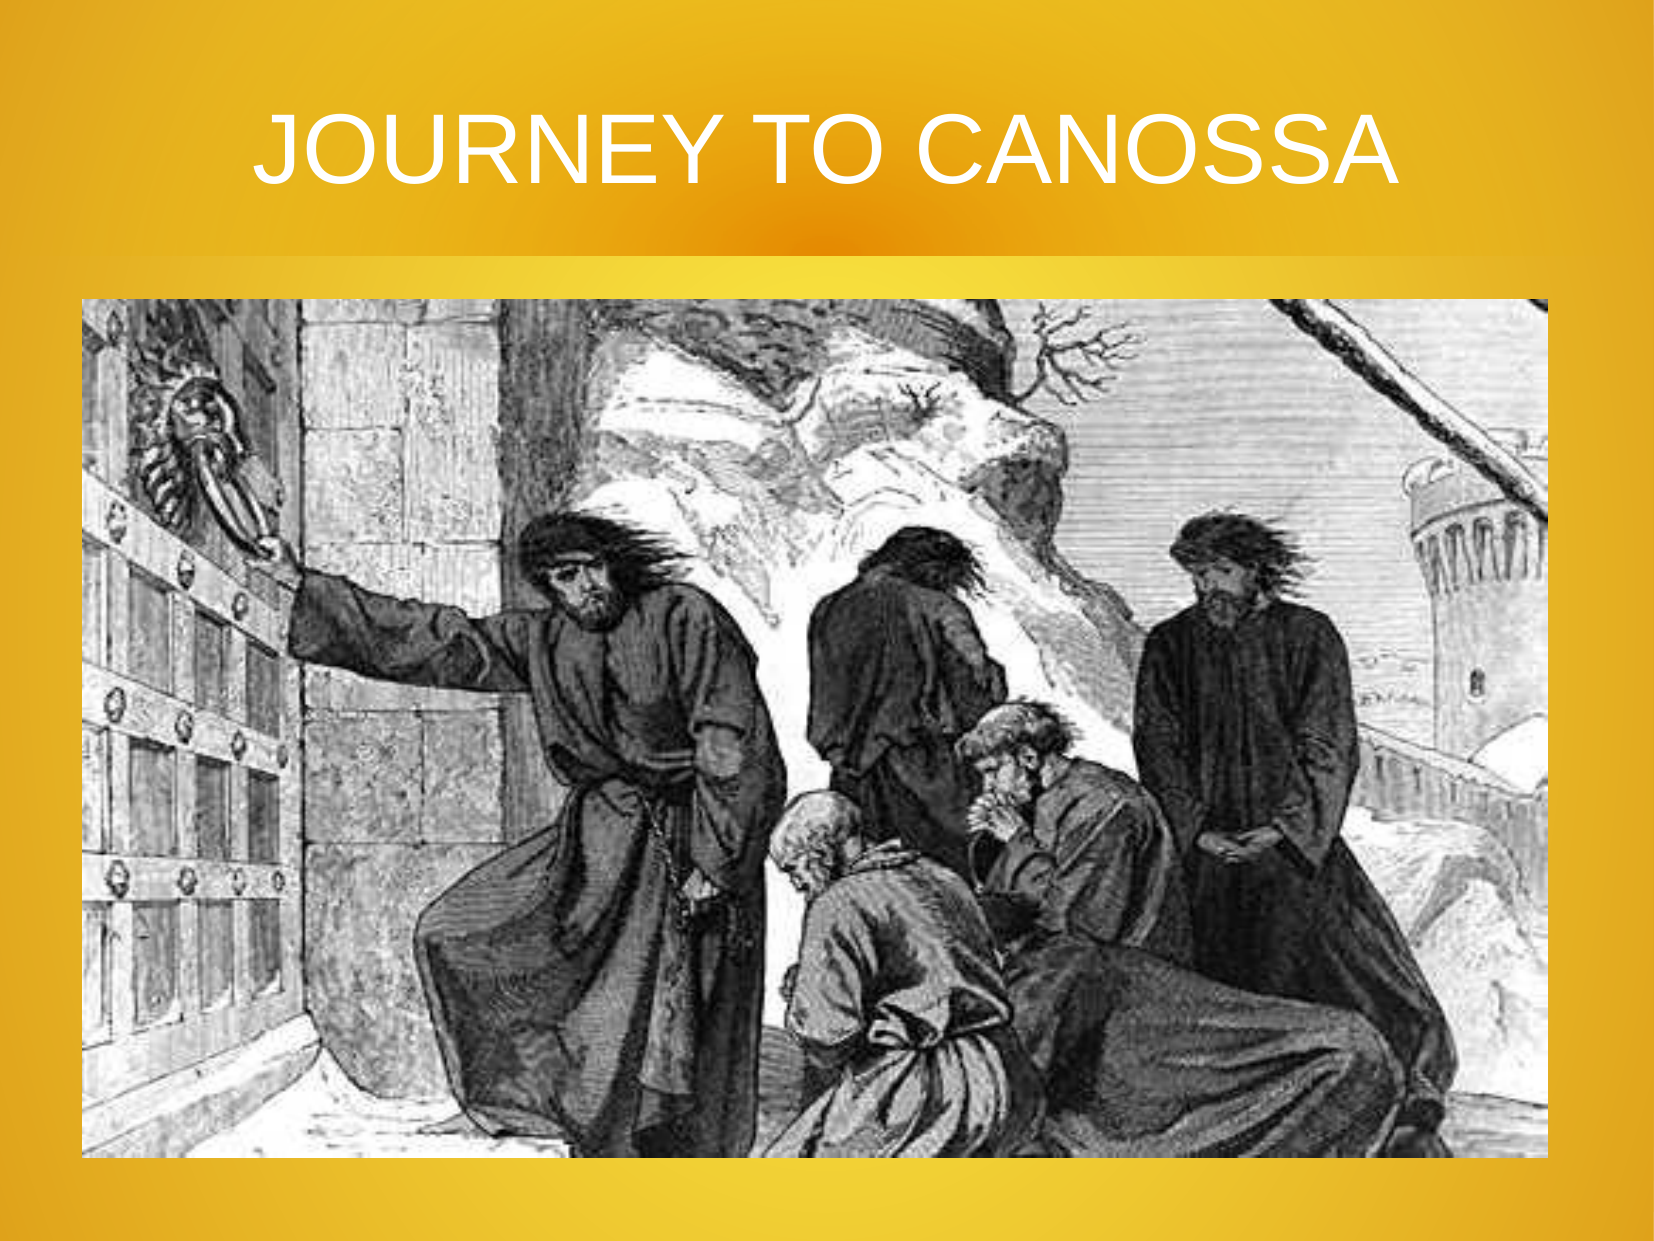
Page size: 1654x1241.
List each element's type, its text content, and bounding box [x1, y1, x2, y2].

picture [82, 299, 1548, 1158]
title JOURNEY TO CANOSSA [82, 47, 1571, 252]
